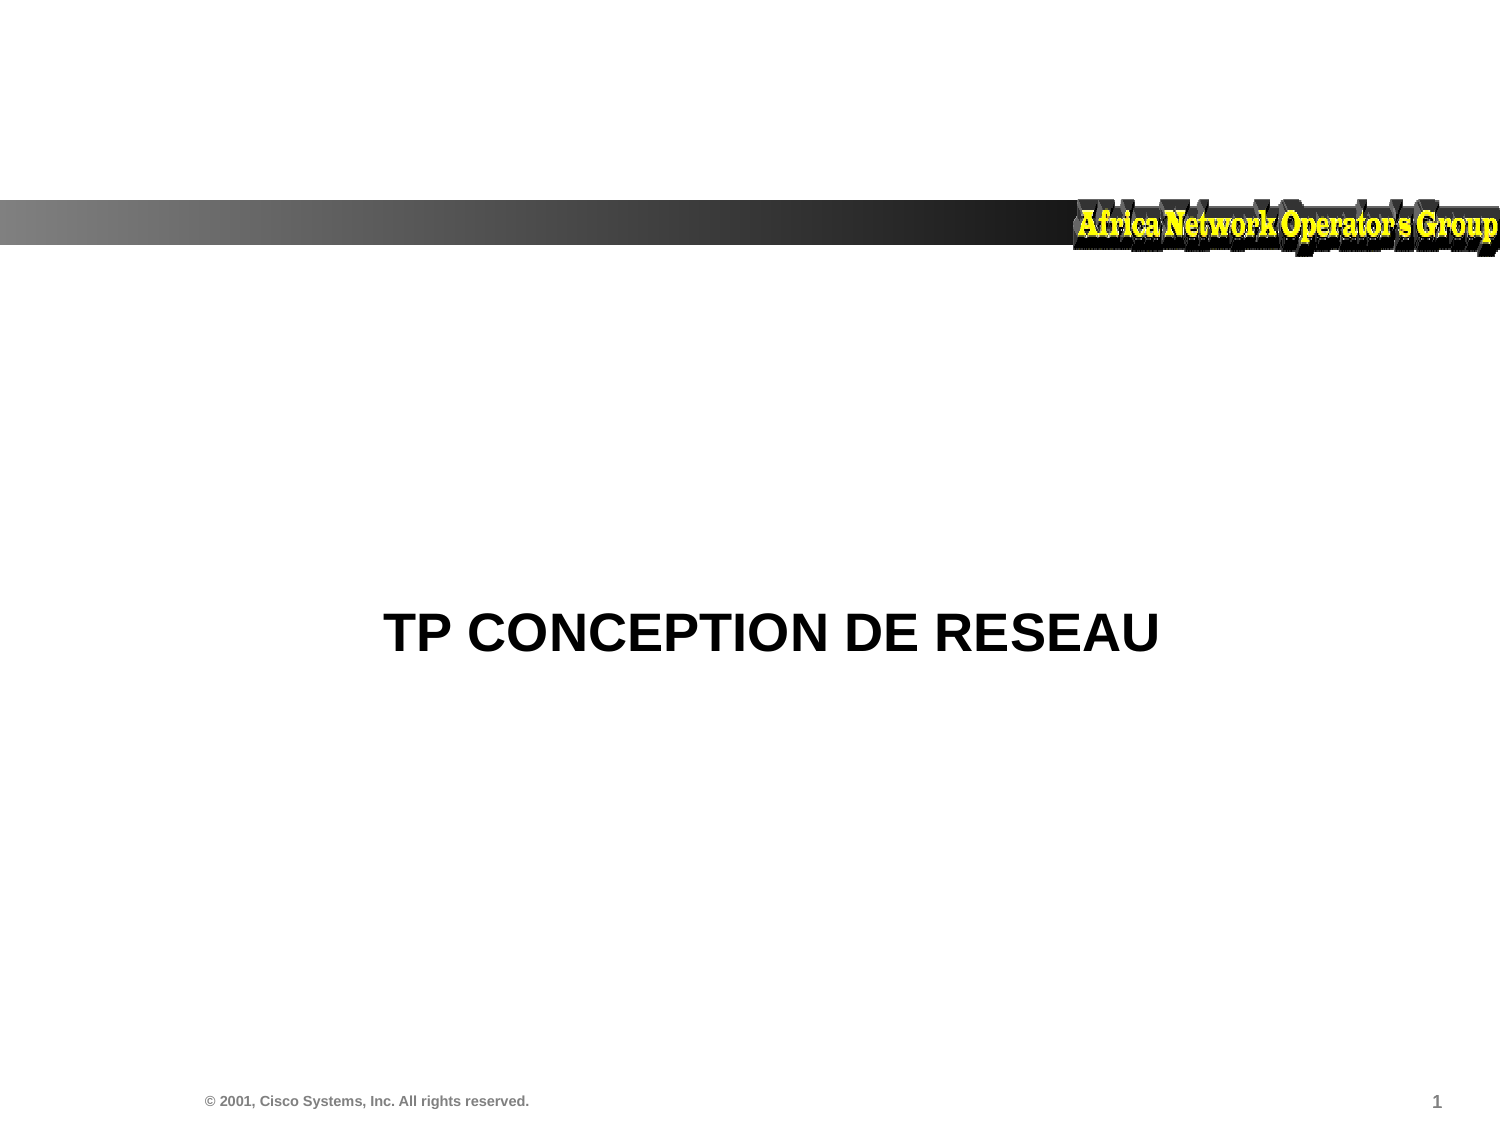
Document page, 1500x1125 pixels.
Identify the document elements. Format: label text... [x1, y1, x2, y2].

list TP CONCEPTION DE RESEAU [74, 338, 1424, 929]
